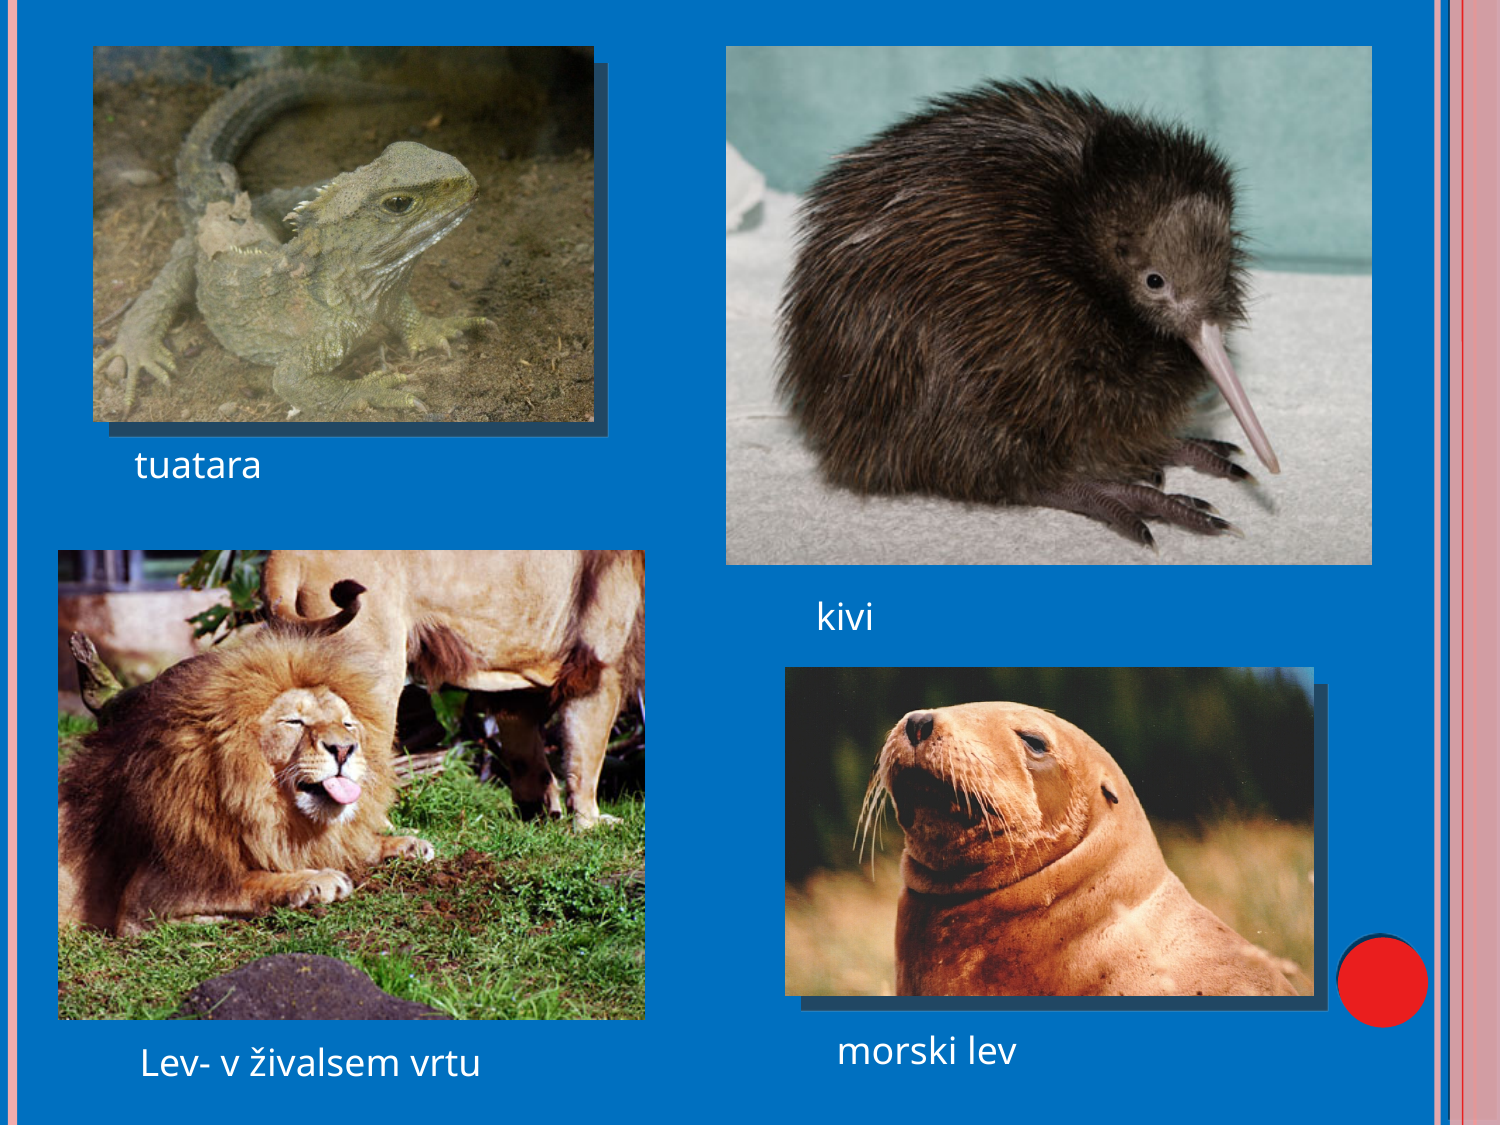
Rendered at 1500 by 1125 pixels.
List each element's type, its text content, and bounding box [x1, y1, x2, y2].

picture [785, 667, 1314, 997]
picture [726, 46, 1372, 565]
text_box morski lev [821, 1019, 1032, 1080]
picture [58, 550, 645, 1020]
picture [93, 46, 594, 422]
text_box tuatara [119, 433, 278, 494]
text_box Lev- v živalsem vrtu [124, 1031, 497, 1092]
text_box kivi [801, 585, 890, 646]
